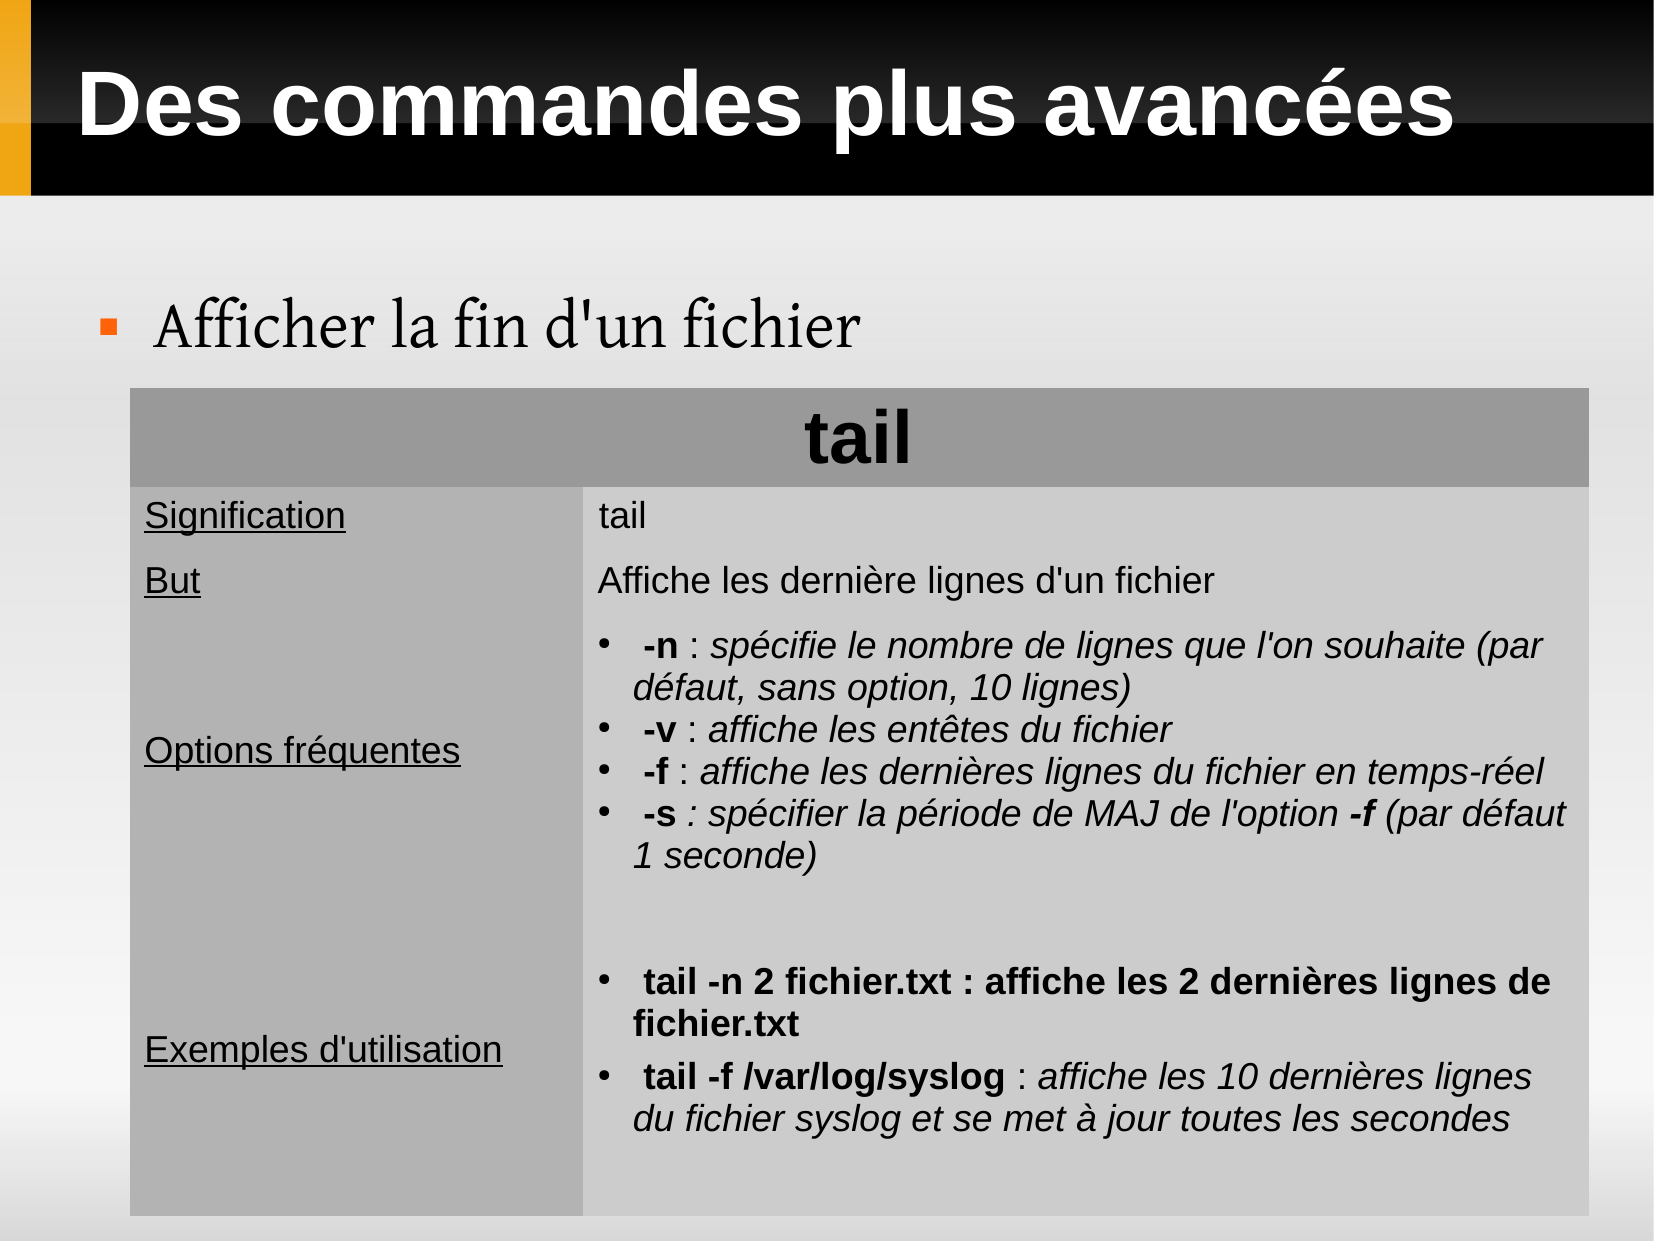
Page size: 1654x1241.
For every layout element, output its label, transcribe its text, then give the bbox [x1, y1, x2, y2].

table_cell Exemples d'utilisation [130, 884, 583, 1216]
table_cell Signification [130, 487, 583, 545]
table_cell But [130, 545, 583, 616]
table_cell Affiche les dernière lignes d'un fichier [583, 545, 1589, 616]
table_cell -n : spécifie le nombre de lignes que l'on souhaite (par défaut, sans option, 10 lignes) -v : affiche les entêtes du fichier -f : affiche les dernières lignes du fichier en temps-réel -s : spécifier la période de MAJ de l'option -f (par défaut 1 seconde) [583, 616, 1589, 884]
table_cell tail [583, 487, 1589, 545]
picture [0, 0, 1654, 1241]
table_cell Options fréquentes [130, 616, 583, 884]
table_header tail [130, 388, 1589, 487]
table_cell tail -n 2 fichier.txt : affiche les 2 dernières lignes de fichier.txt tail -f /var/log/syslog : affiche les 10 dernières lignes du fichier syslog et se met à jour toutes les secondes [583, 884, 1589, 1216]
list Afficher la fin d'un fichier [82, 290, 1571, 1109]
title Des commandes plus avancées [76, 0, 1565, 208]
